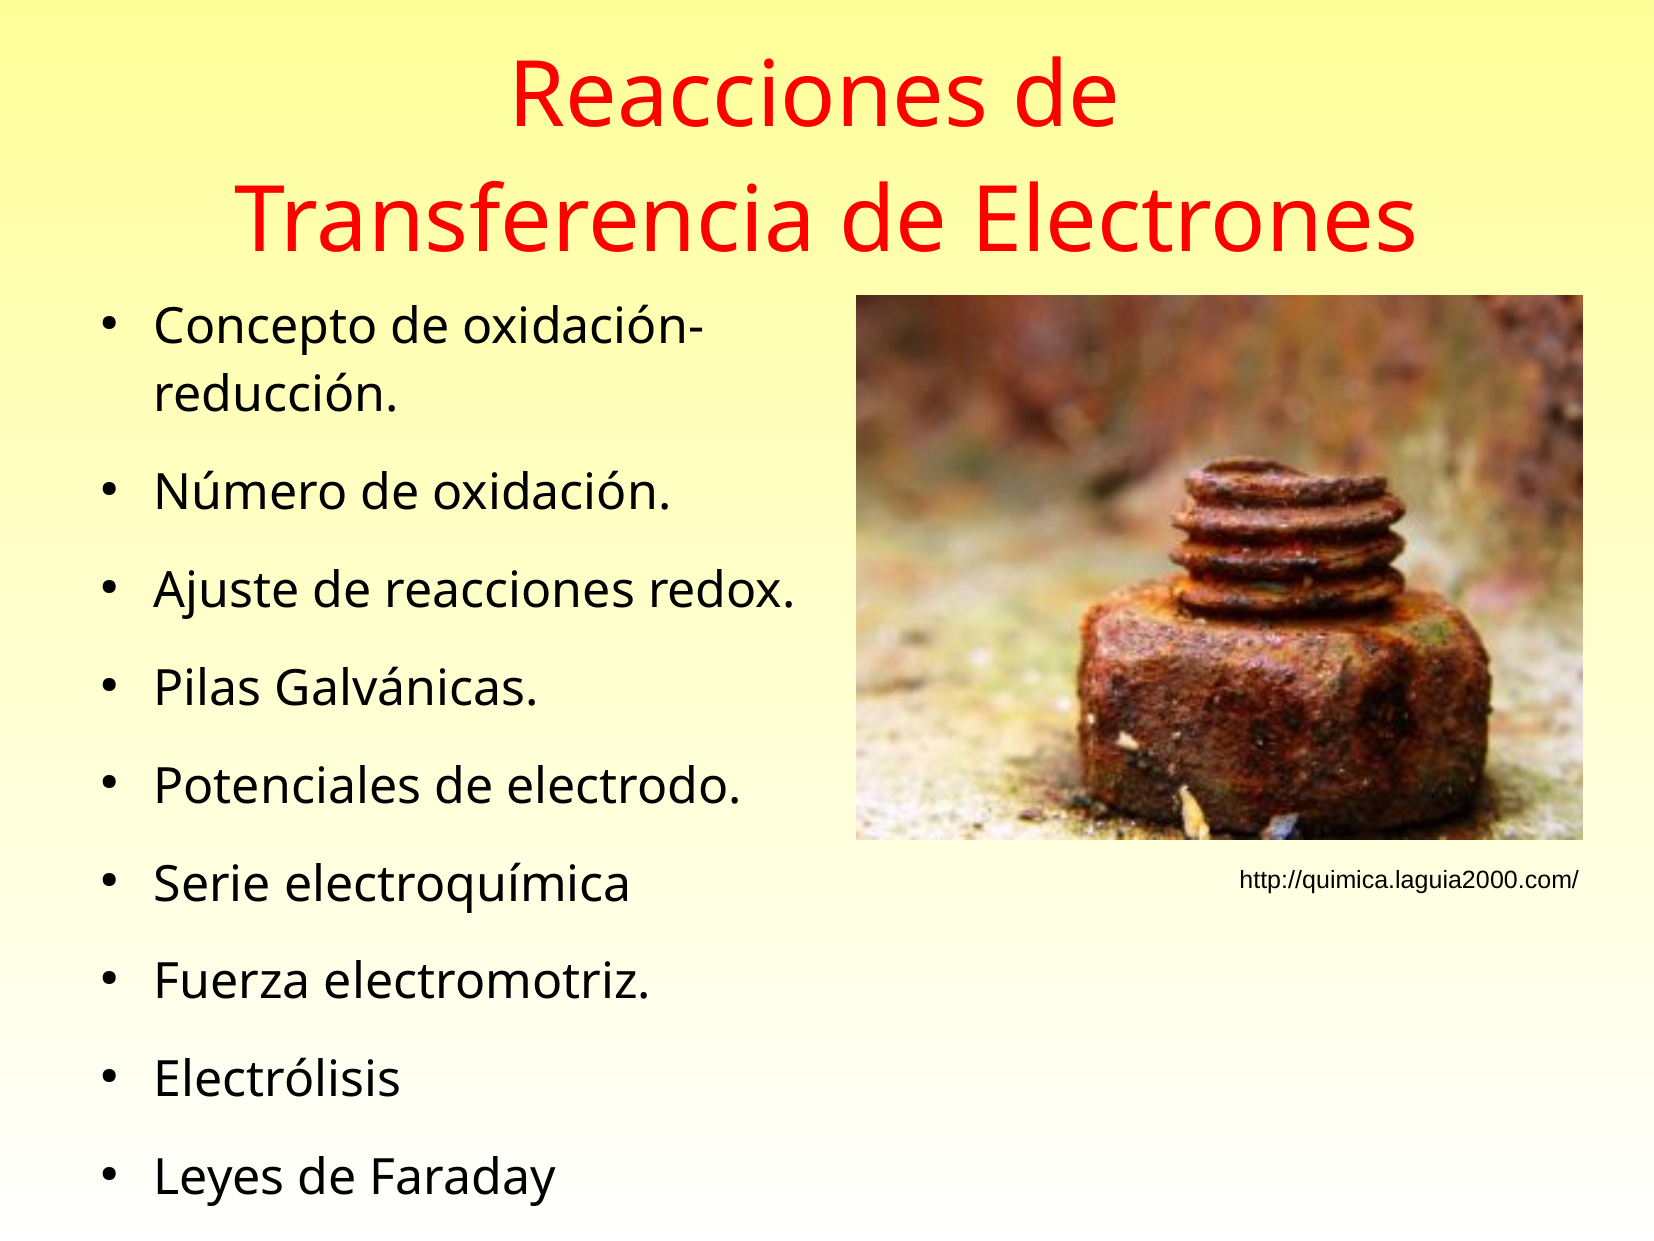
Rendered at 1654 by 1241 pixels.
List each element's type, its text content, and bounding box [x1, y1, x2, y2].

title Reacciones de Transferencia de Electrones [82, 42, 1571, 264]
text_box http://quimica.laguia2000.com/ [856, 858, 1595, 902]
list Concepto de oxidación-reducción. Número de oxidación. Ajuste de reacciones redox. Pilas Galvánicas. Potenciales de electrodo. Serie electroquímica Fuerza electromotriz. Electrólisis Leyes de Faraday [82, 290, 809, 1127]
picture [856, 295, 1583, 840]
